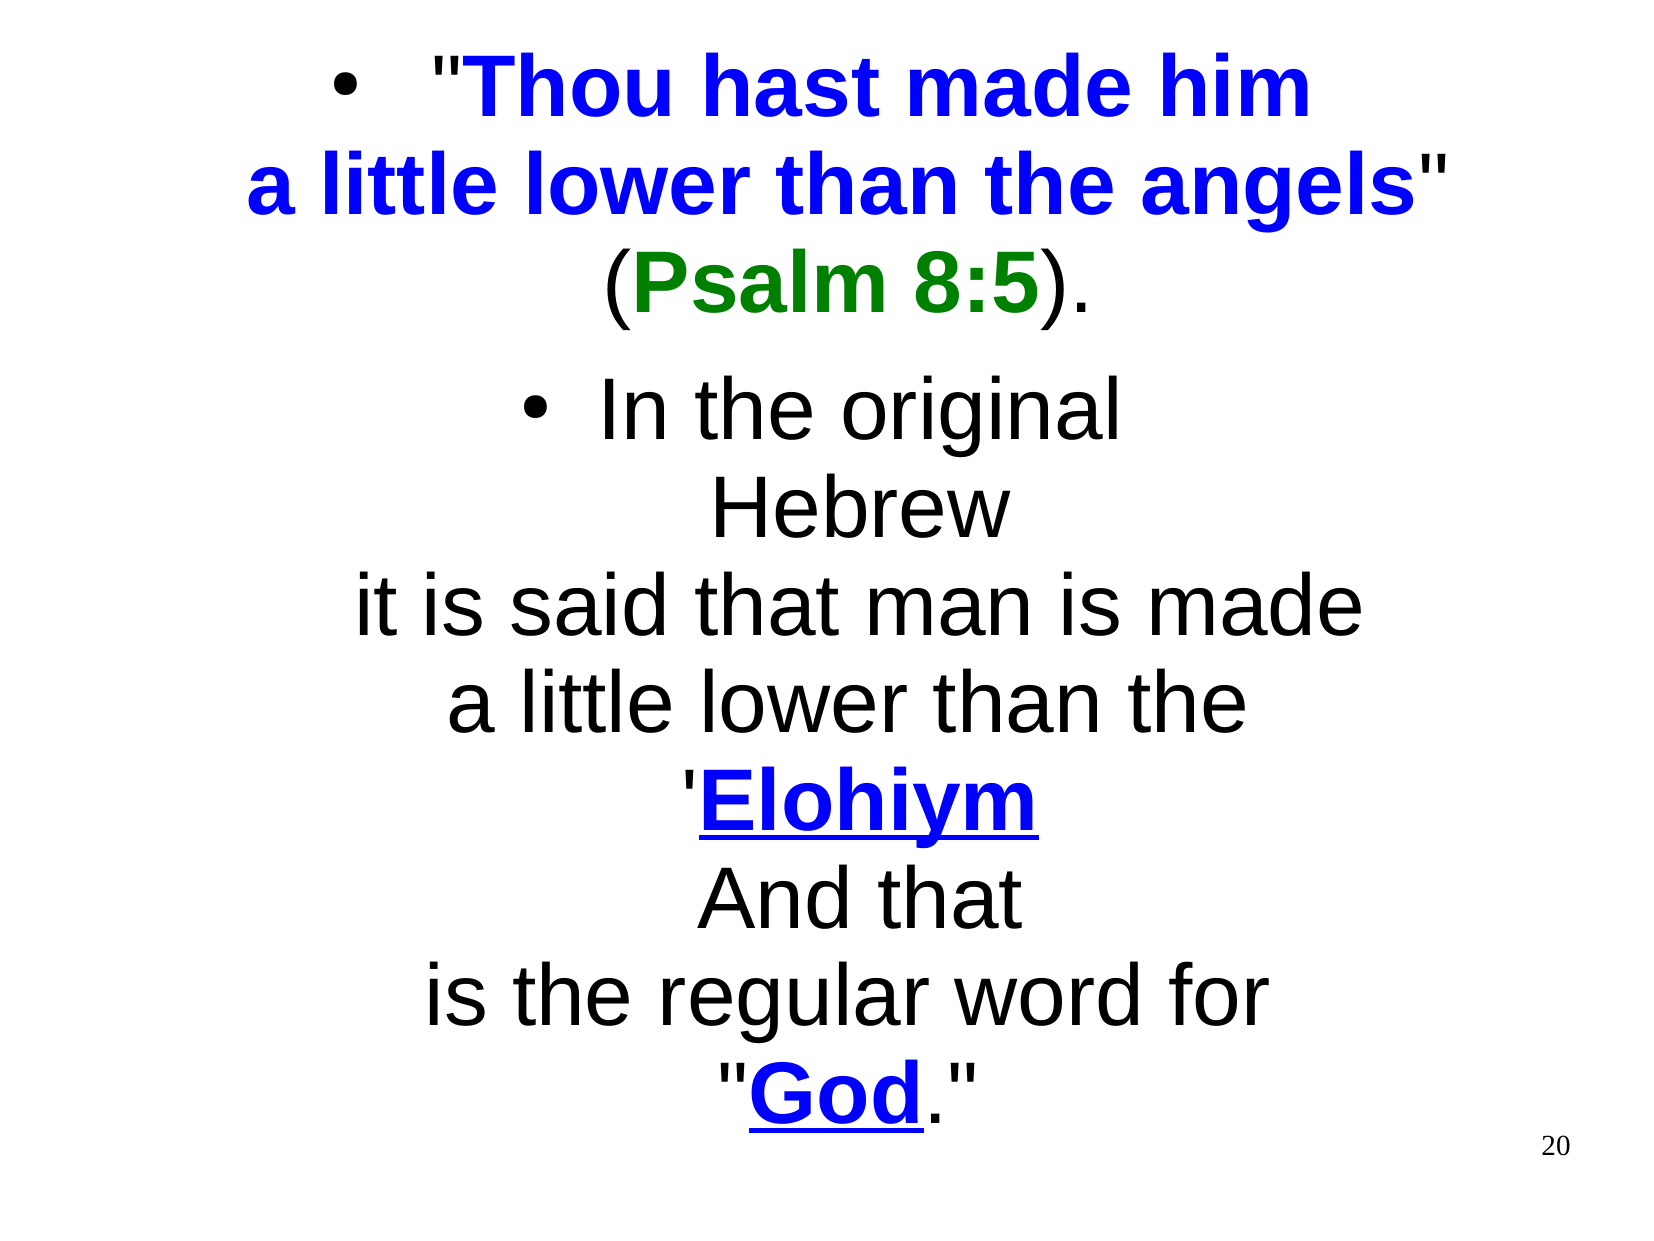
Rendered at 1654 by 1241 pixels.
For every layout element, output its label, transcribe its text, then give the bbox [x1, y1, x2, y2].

list "Thou hast made him a little lower than the angels" (Psalm 8:5). In the original Hebrew it is said that man is made a little lower than the 'Elohiym And that is the regular word for "God." [37, 37, 1613, 1238]
